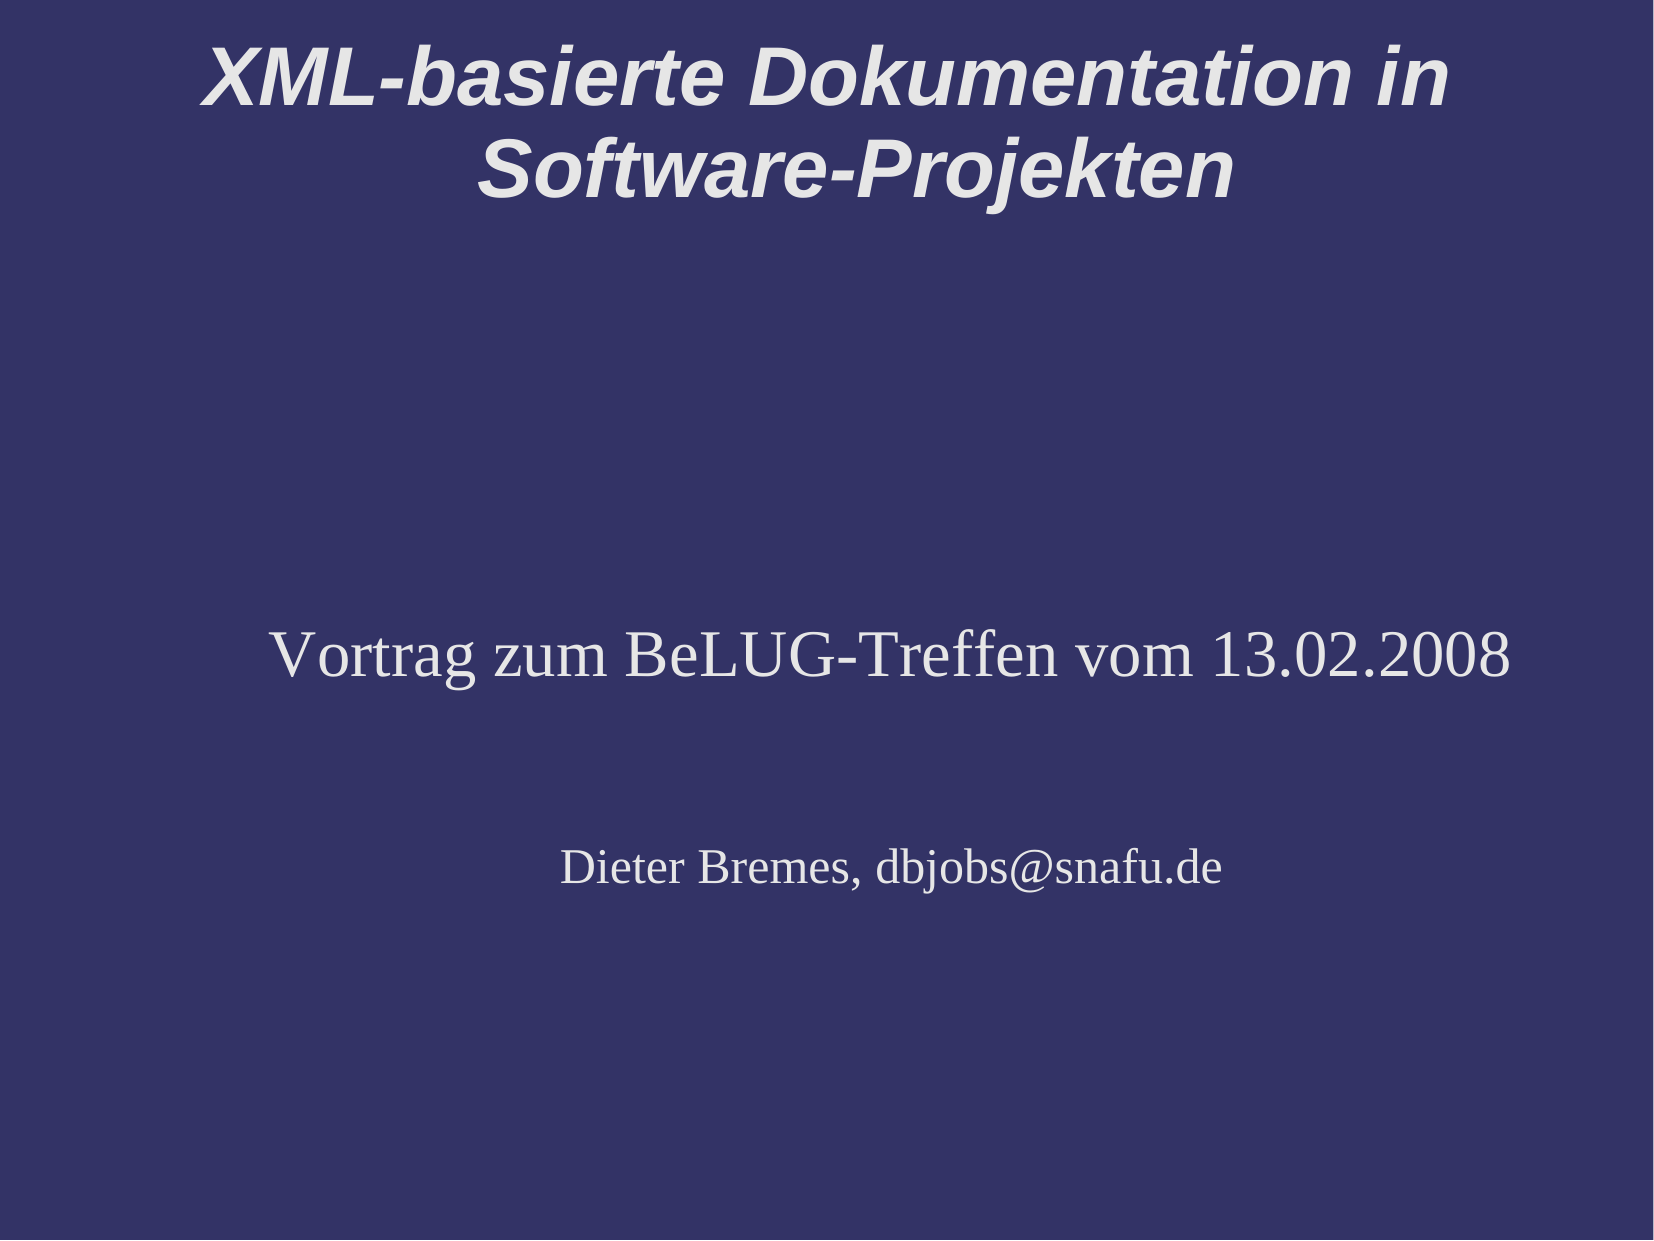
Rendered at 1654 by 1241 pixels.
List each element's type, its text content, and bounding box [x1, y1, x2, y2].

title XML-basierte Dokumentation in Software-Projekten [121, 19, 1534, 227]
subtitle Vortrag zum BeLUG-Treffen vom 13.02.2008 Dieter Bremes, dbjobs@snafu.de [178, 364, 1570, 1147]
